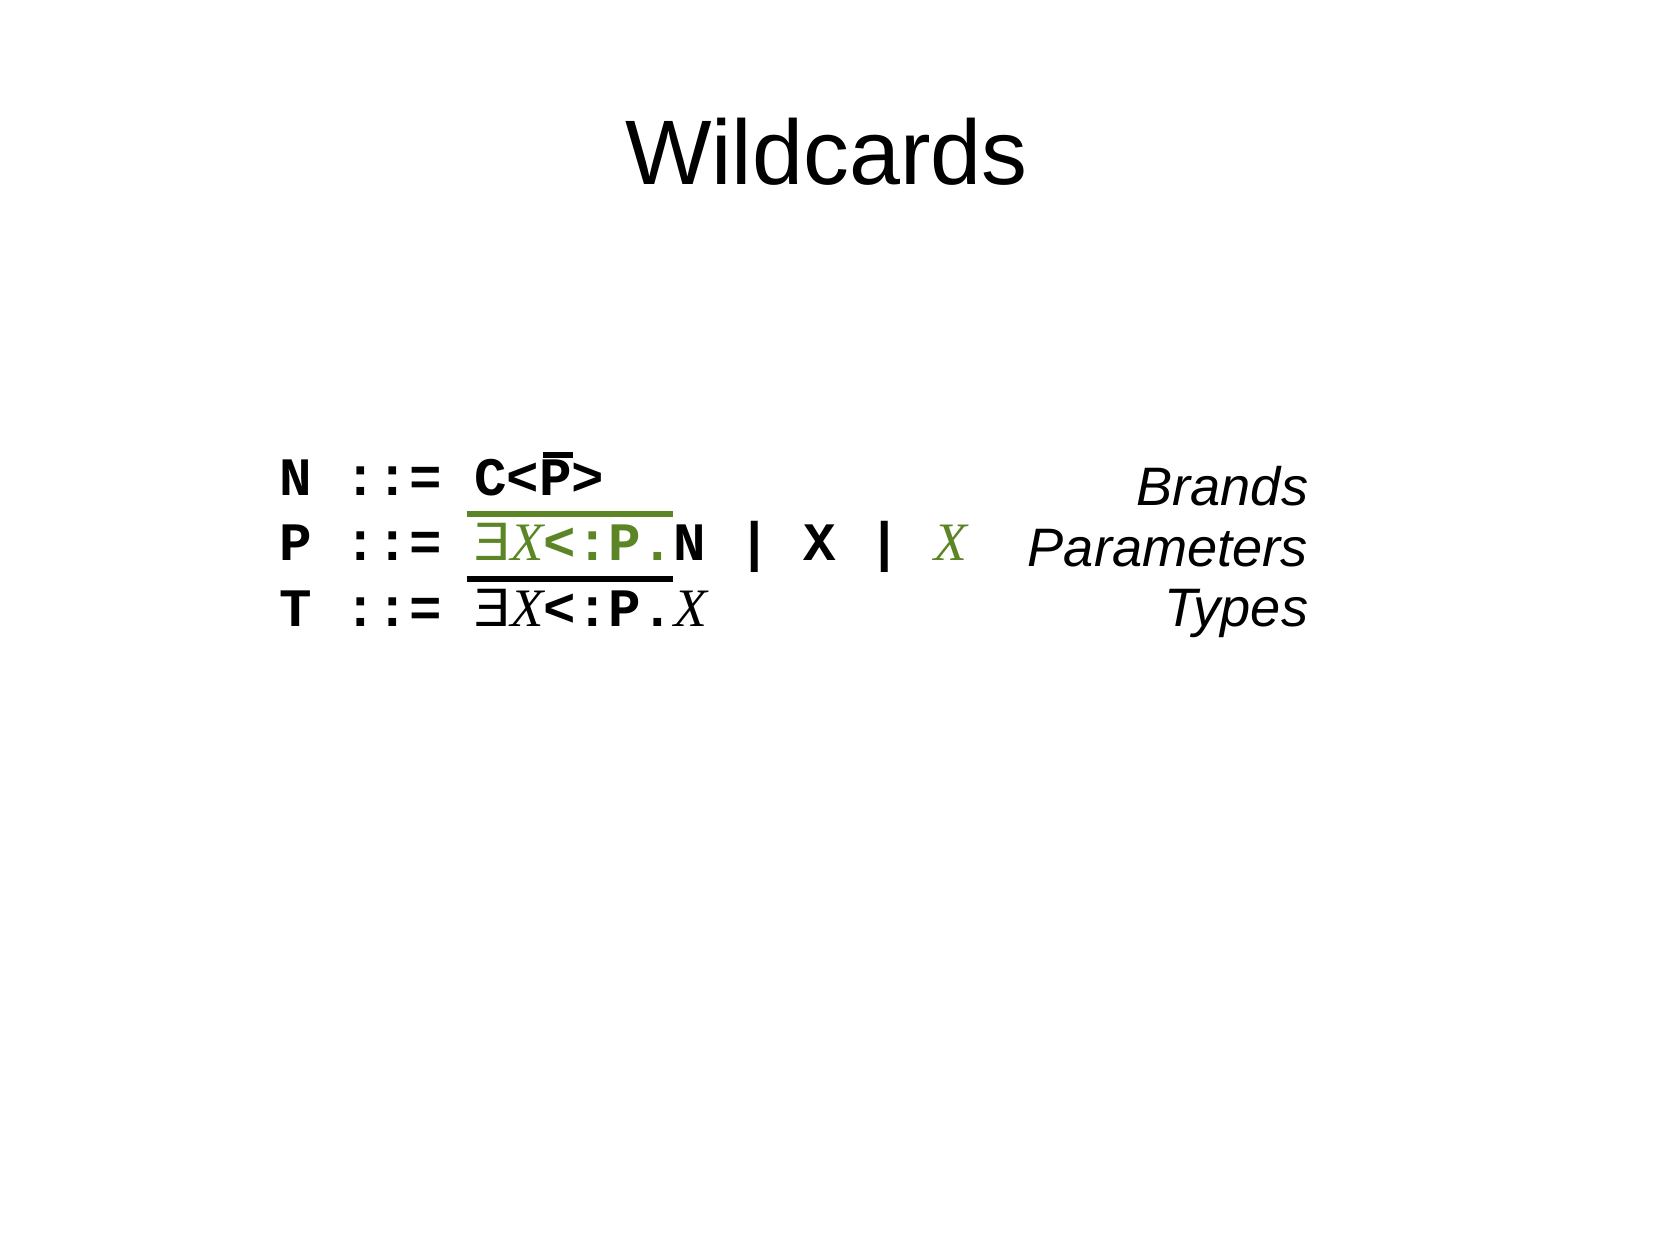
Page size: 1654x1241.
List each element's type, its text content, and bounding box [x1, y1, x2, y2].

text_box N ::= C<P> P ::= ƎX<:P.N | X | X T ::= ƎX<:P.X [264, 442, 982, 650]
title Wildcards [82, 56, 1571, 250]
text_box Brands Parameters Types [1012, 449, 1323, 646]
